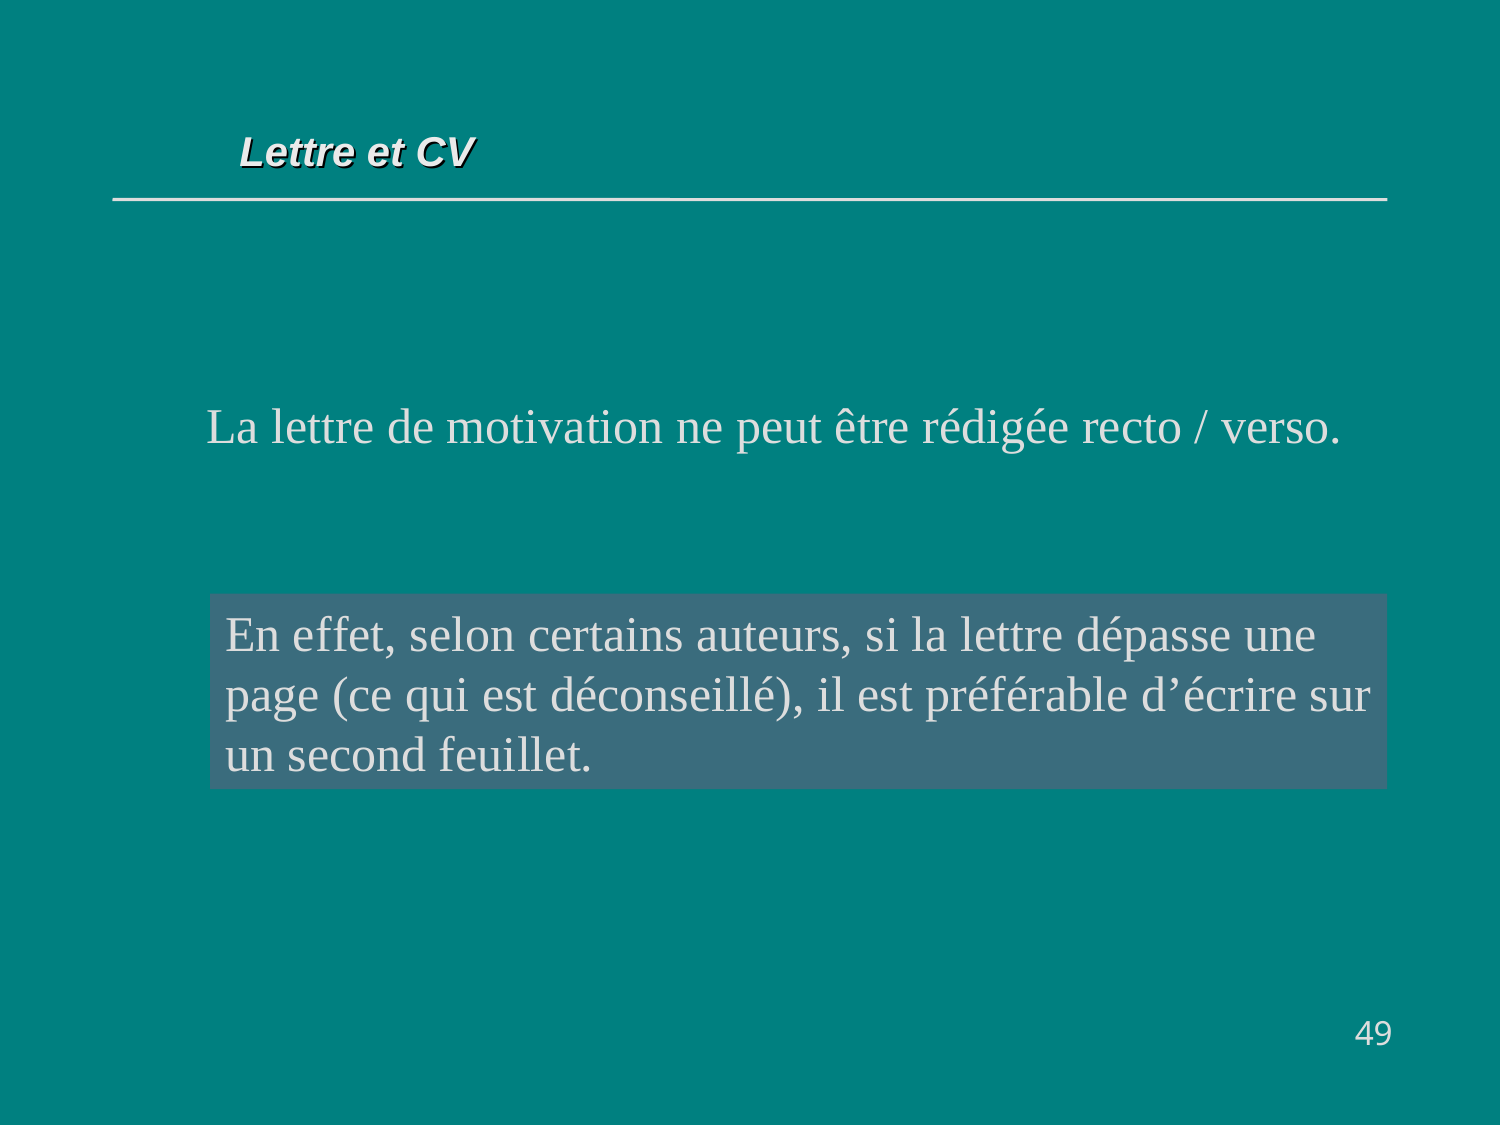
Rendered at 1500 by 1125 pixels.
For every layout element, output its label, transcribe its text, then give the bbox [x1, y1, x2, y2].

text_box Lettre et CV [224, 116, 489, 183]
text_box En effet, selon certains auteurs, si la lettre dépasse une page (ce qui est déconseillé), il est préférable d’écrire sur un second feuillet. [210, 593, 1388, 790]
text_box La lettre de motivation ne peut être rédigée recto / verso. V / F [174, 350, 1376, 702]
